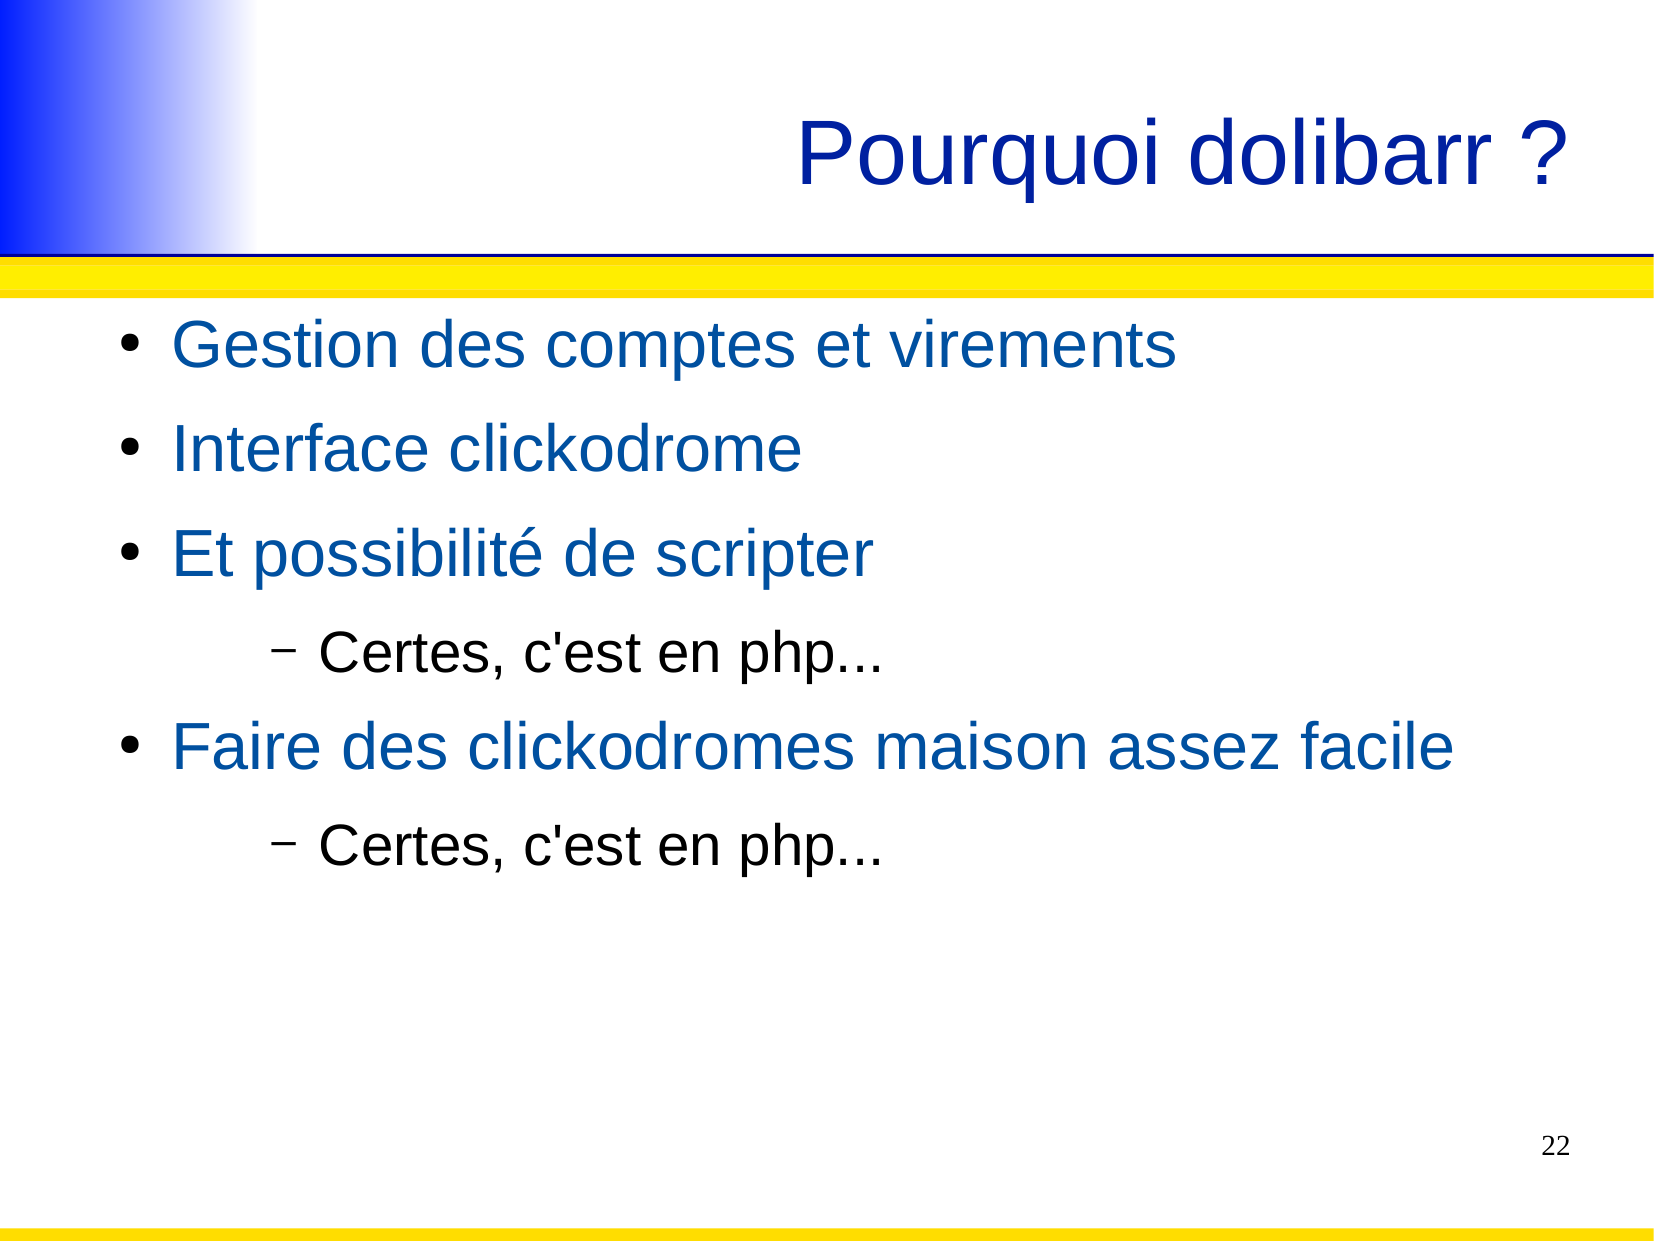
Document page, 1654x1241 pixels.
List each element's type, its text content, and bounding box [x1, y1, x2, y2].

list Gestion des comptes et virements Interface clickodrome Et possibilité de scripter Certes, c'est en php... Faire des clickodromes maison assez facile Certes, c'est en php... [82, 307, 1571, 1126]
title Pourquoi dolibarr ? [372, 49, 1571, 257]
